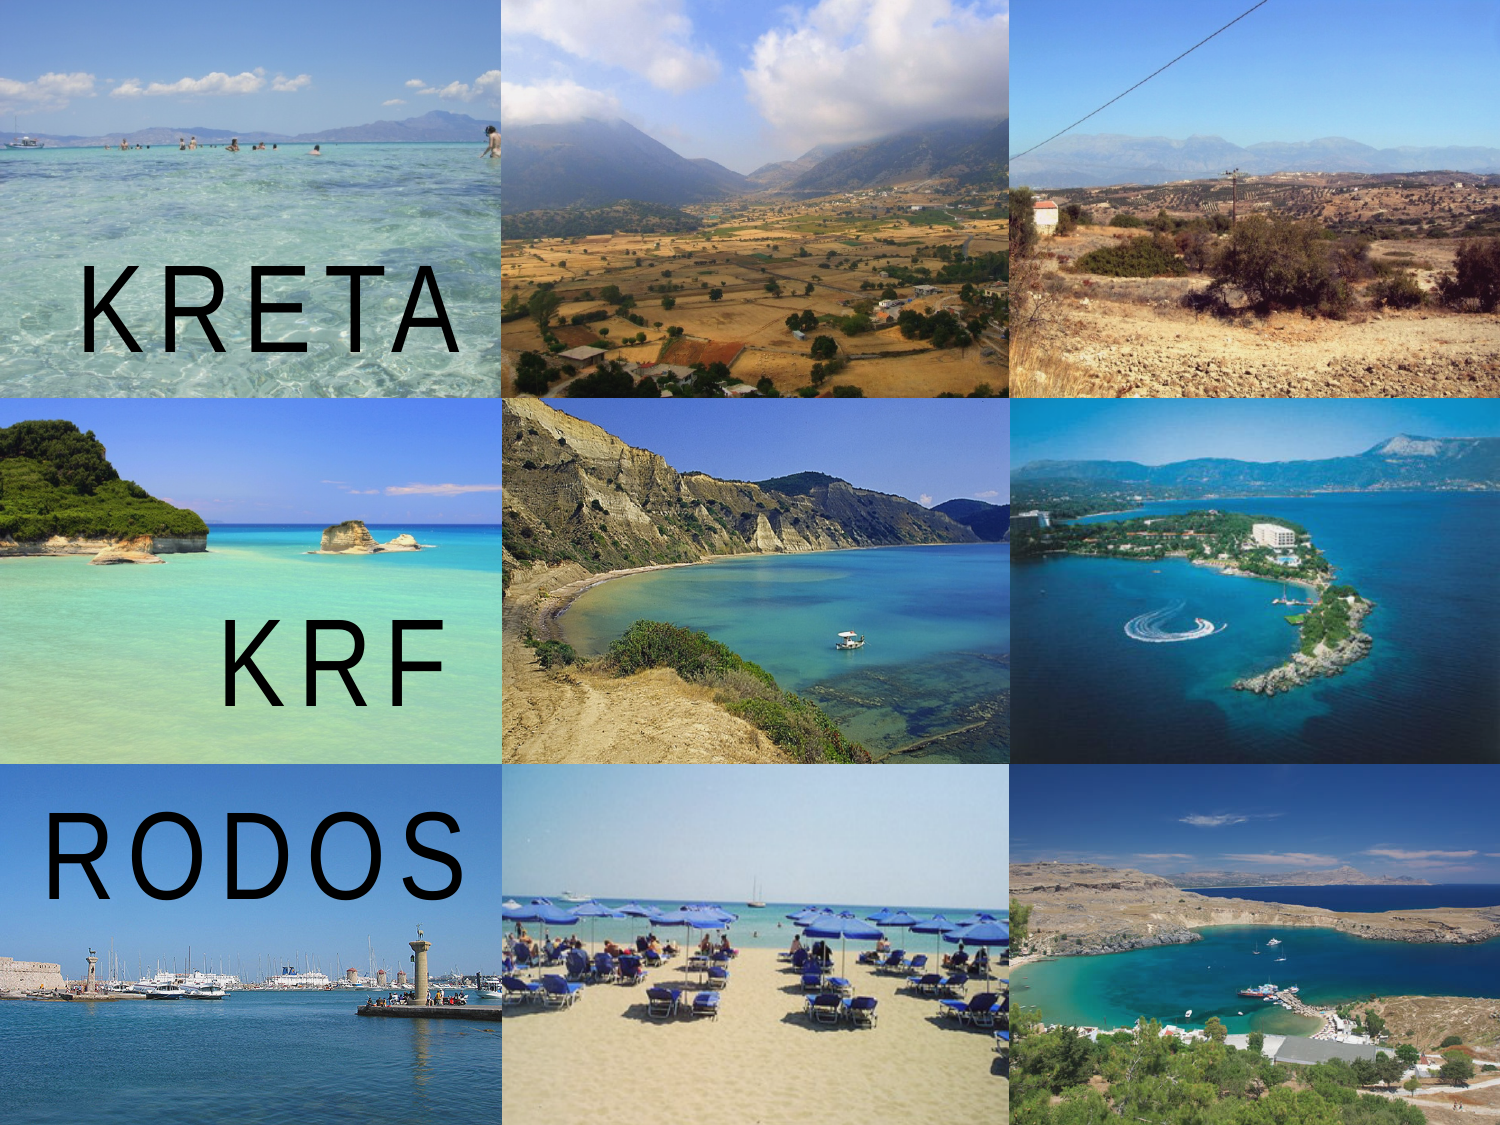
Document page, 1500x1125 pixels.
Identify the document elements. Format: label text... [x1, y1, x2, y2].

text_box KRF [202, 574, 463, 739]
title RODOS [0, 774, 508, 925]
picture [0, 0, 1500, 1125]
text_box KRETA [61, 219, 476, 385]
